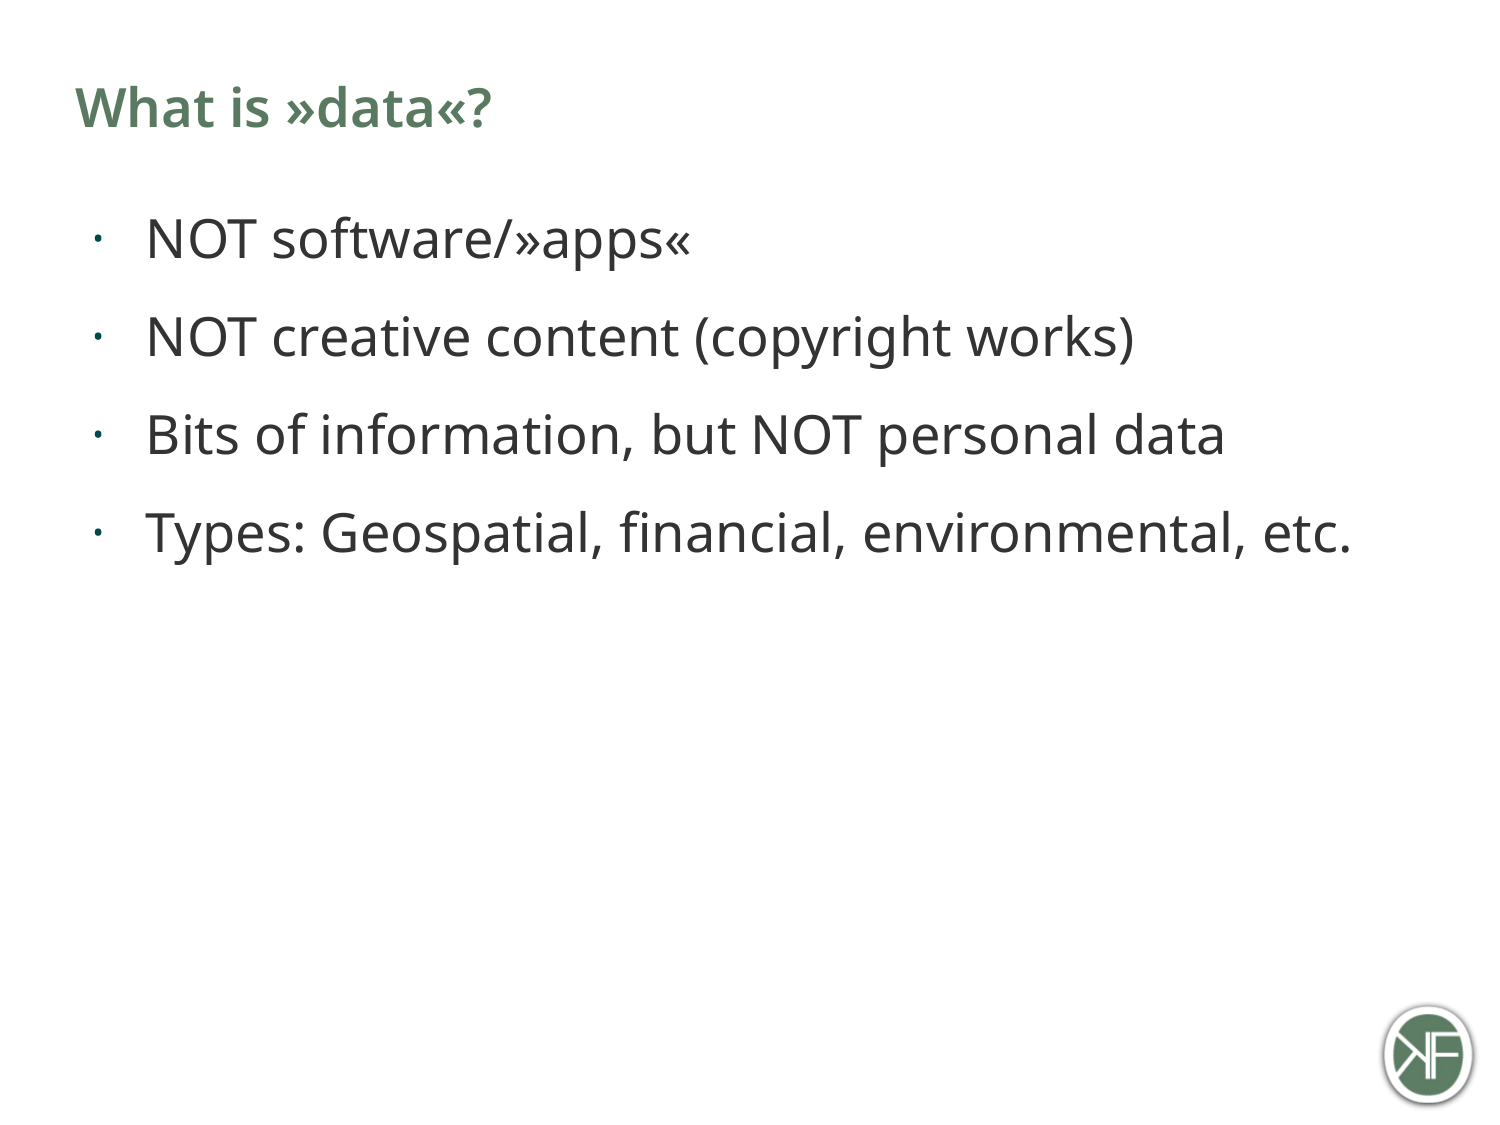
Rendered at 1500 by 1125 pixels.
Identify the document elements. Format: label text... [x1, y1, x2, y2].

list NOT software/»apps« NOT creative content (copyright works) Bits of information, but NOT personal data Types: Geospatial, financial, environmental, etc. [75, 200, 1425, 1006]
picture [1378, 1000, 1480, 1111]
title What is »data«? [75, 44, 1425, 168]
